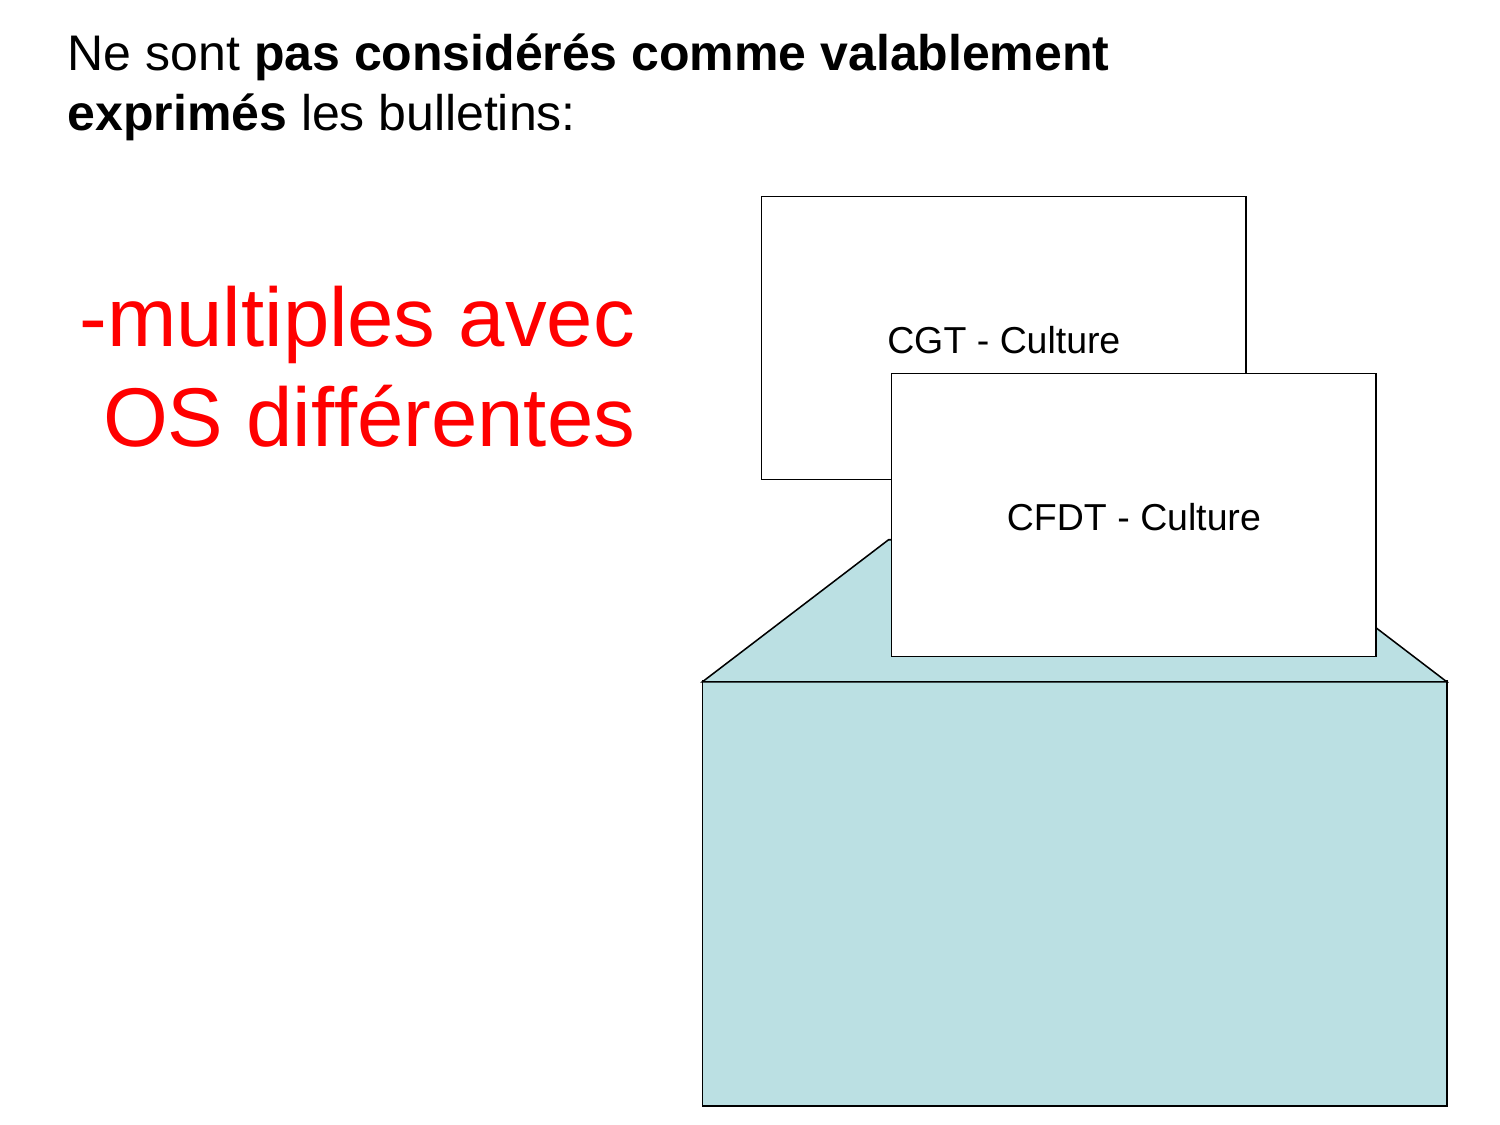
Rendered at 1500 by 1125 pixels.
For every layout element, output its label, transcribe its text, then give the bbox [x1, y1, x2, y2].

text_box [702, 539, 1447, 1106]
text_box -multiples avec OS différentes [65, 255, 651, 471]
text_box CFDT - Culture [891, 373, 1377, 657]
text_box Ne sont pas considérés comme valablement exprimés les bulletins: [53, 13, 1258, 149]
text_box CGT - Culture [761, 196, 1247, 480]
